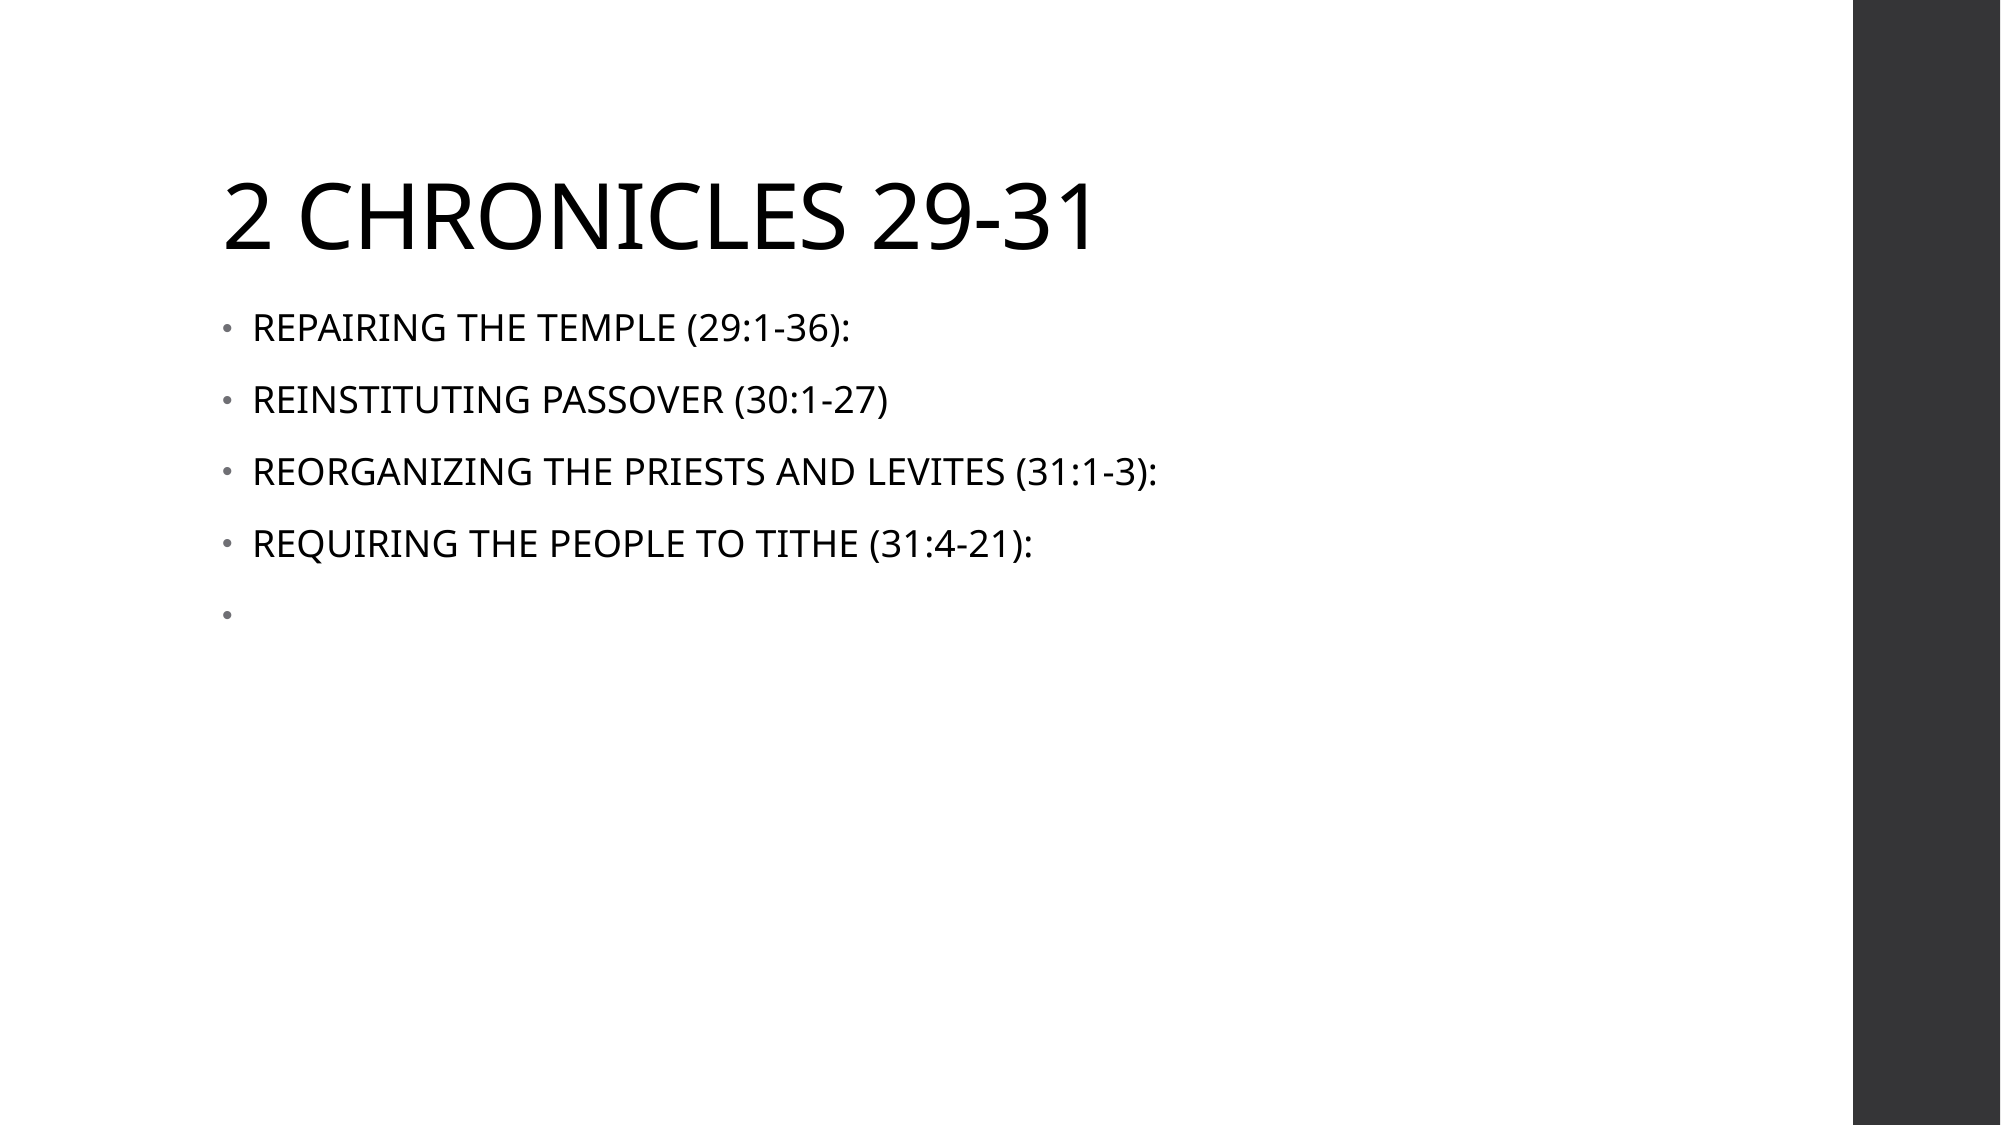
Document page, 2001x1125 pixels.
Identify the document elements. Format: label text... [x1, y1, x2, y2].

list REPAIRING THE TEMPLE (29:1-36): REINSTITUTING PASSOVER (30:1-27) REORGANIZING THE PRIESTS AND LEVITES (31:1-3): REQUIRING THE PEOPLE TO TITHE (31:4-21): [206, 299, 1617, 1014]
title 2 CHRONICLES 29-31 [206, 60, 1797, 278]
